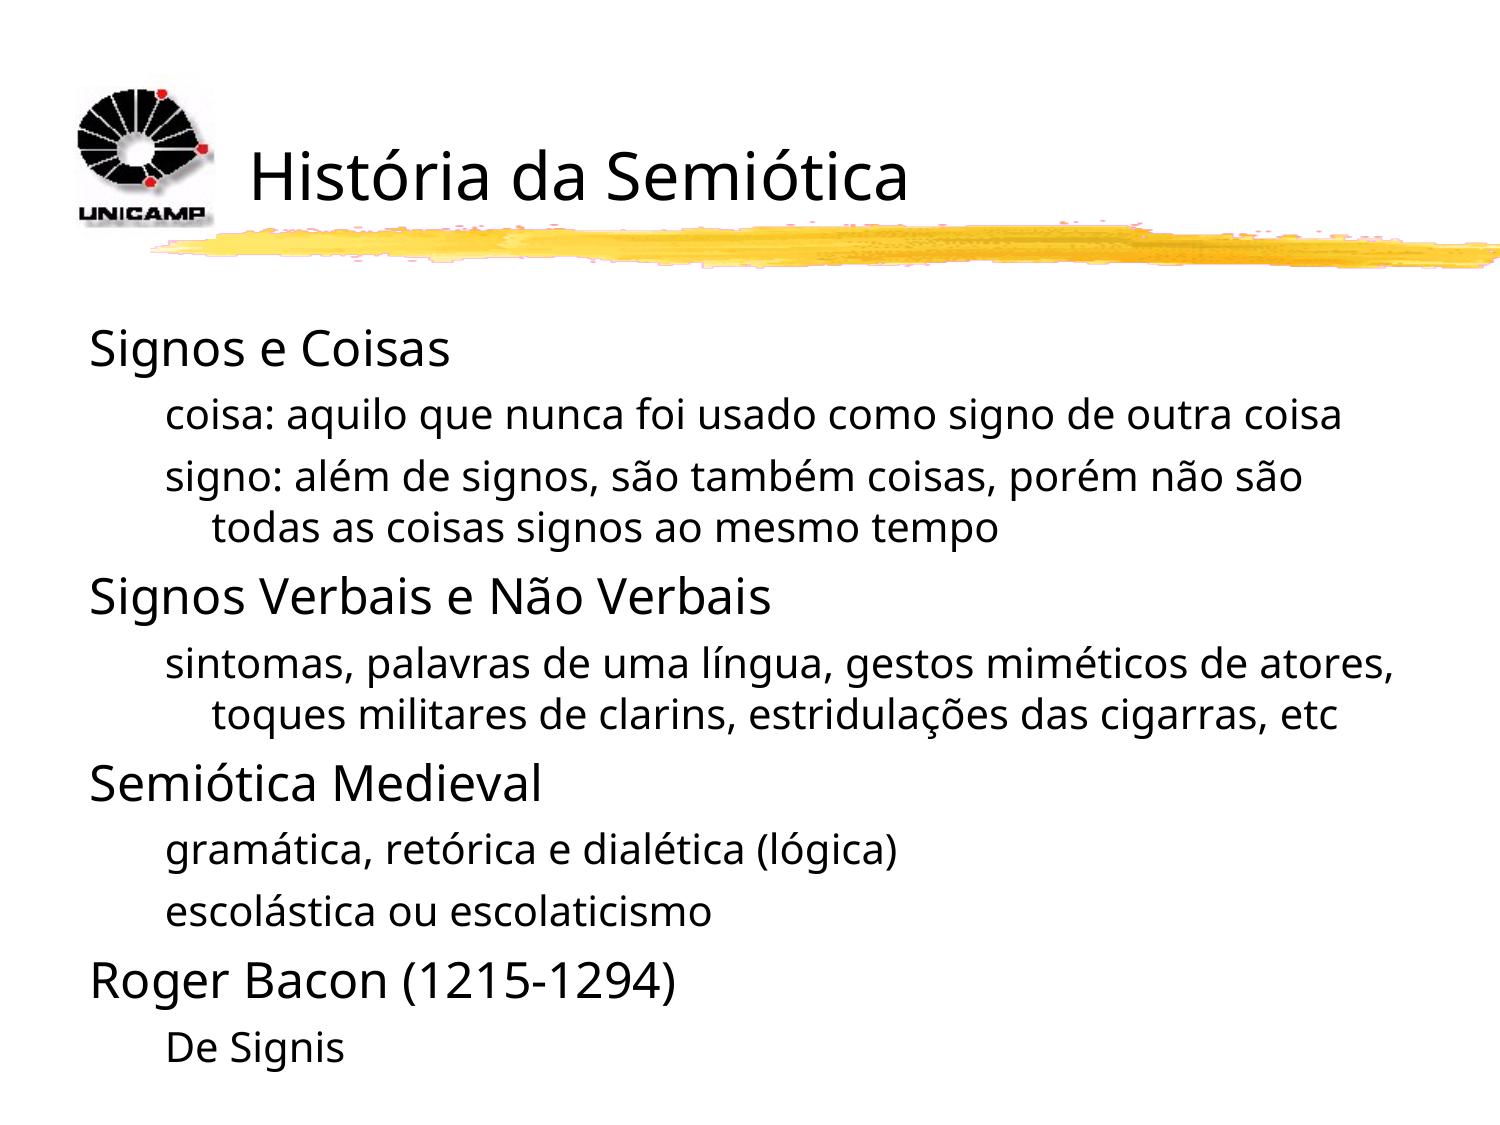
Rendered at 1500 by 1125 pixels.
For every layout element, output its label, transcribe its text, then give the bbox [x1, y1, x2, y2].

list Signos e Coisas coisa: aquilo que nunca foi usado como signo de outra coisa signo: além de signos, são também coisas, porém não são todas as coisas signos ao mesmo tempo Signos Verbais e Não Verbais sintomas, palavras de uma língua, gestos miméticos de atores, toques militares de clarins, estridulações das cigarras, etc Semiótica Medieval gramática, retórica e dialética (lógica) escolástica ou escolaticismo Roger Bacon (1215-1294) De Signis [74, 309, 1417, 1001]
picture [75, 74, 1500, 279]
title História da Semiótica [233, 37, 1434, 225]
